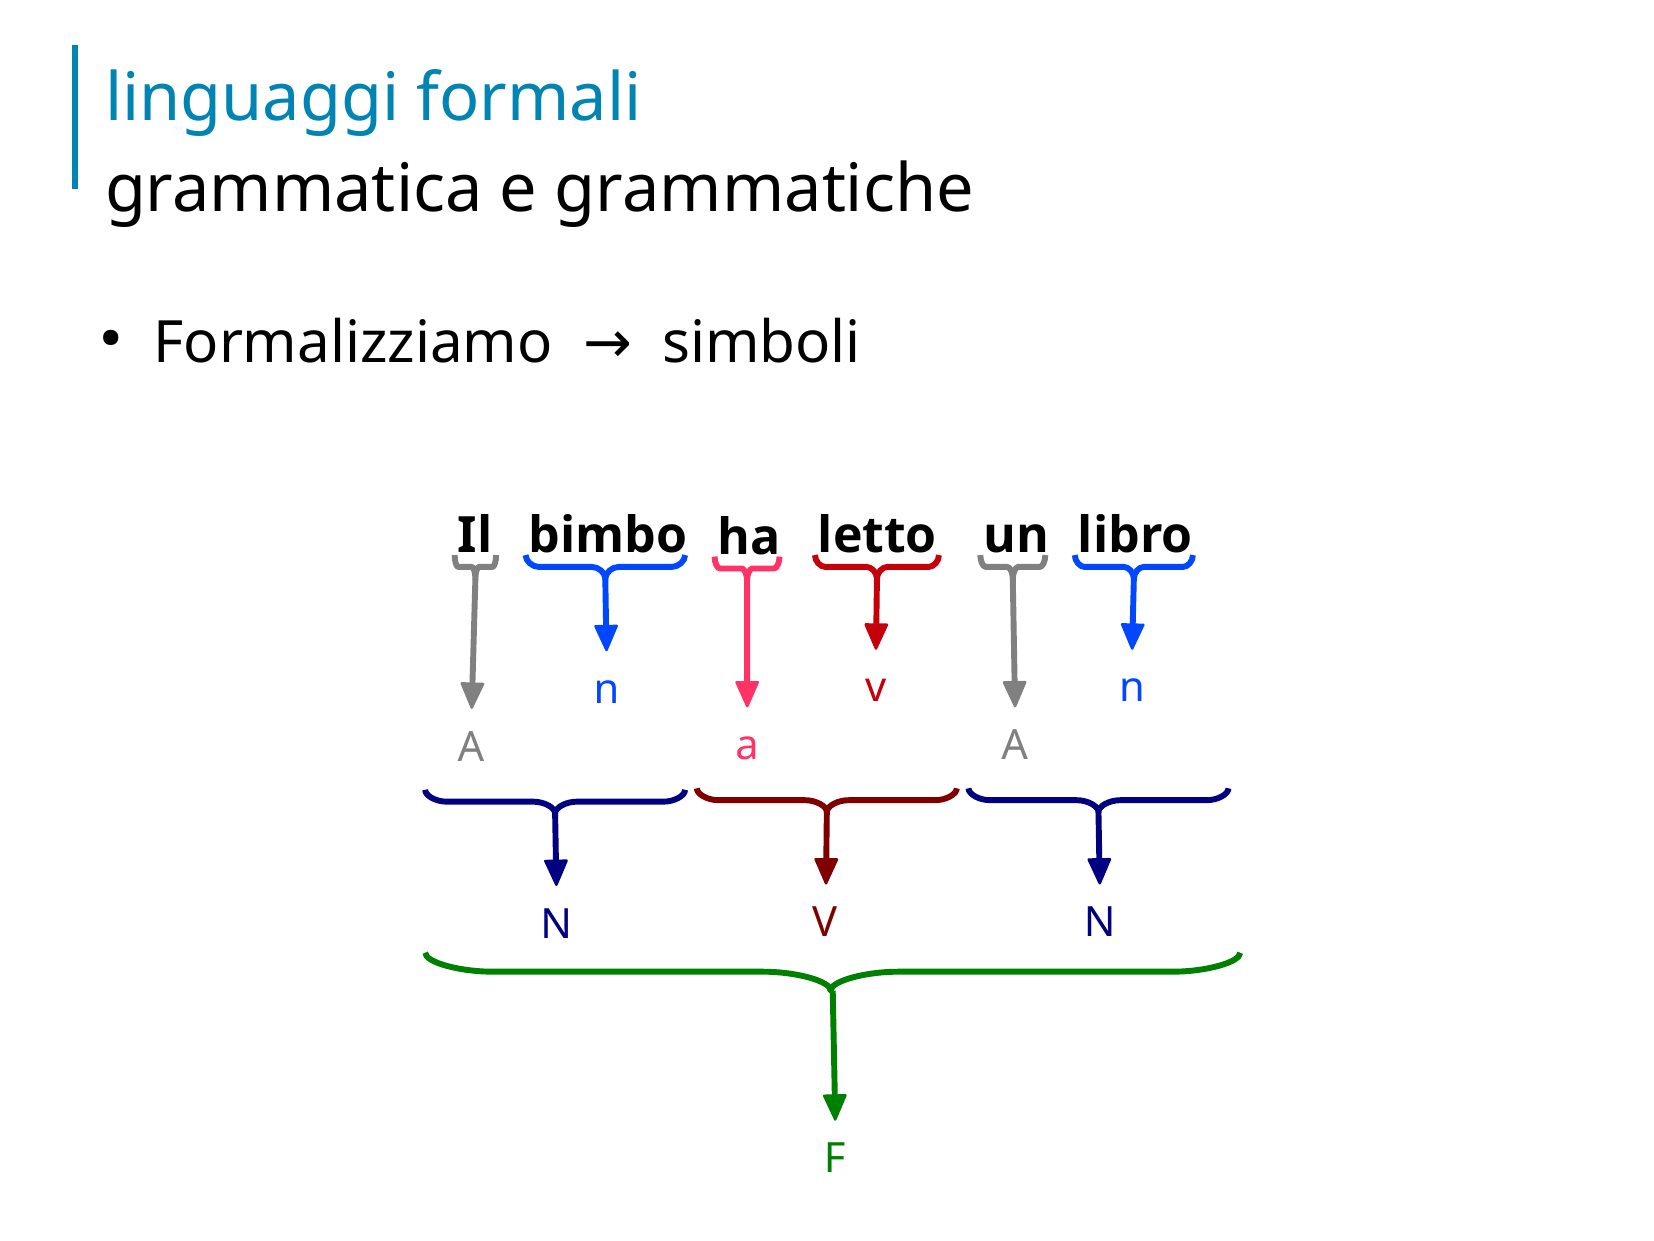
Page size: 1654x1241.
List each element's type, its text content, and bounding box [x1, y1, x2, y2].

text_box letto [803, 496, 952, 571]
title linguaggi formali grammatica e grammatiche [105, 49, 1571, 200]
text_box V [797, 887, 855, 953]
text_box A [443, 712, 501, 778]
text_box Il [442, 496, 505, 571]
text_box ha [702, 497, 790, 573]
text_box libro [1063, 496, 1205, 572]
text_box un [968, 496, 1058, 571]
text_box v [850, 653, 902, 719]
text_box a [720, 710, 773, 776]
text_box N [525, 889, 586, 955]
text_box F [809, 1124, 862, 1190]
text_box N [1069, 887, 1130, 953]
text_box A [986, 710, 1044, 776]
text_box bimbo [513, 496, 692, 571]
text_box n [1104, 653, 1159, 719]
list Formalizziamo → simboli [82, 300, 1571, 1126]
text_box n [578, 654, 633, 720]
